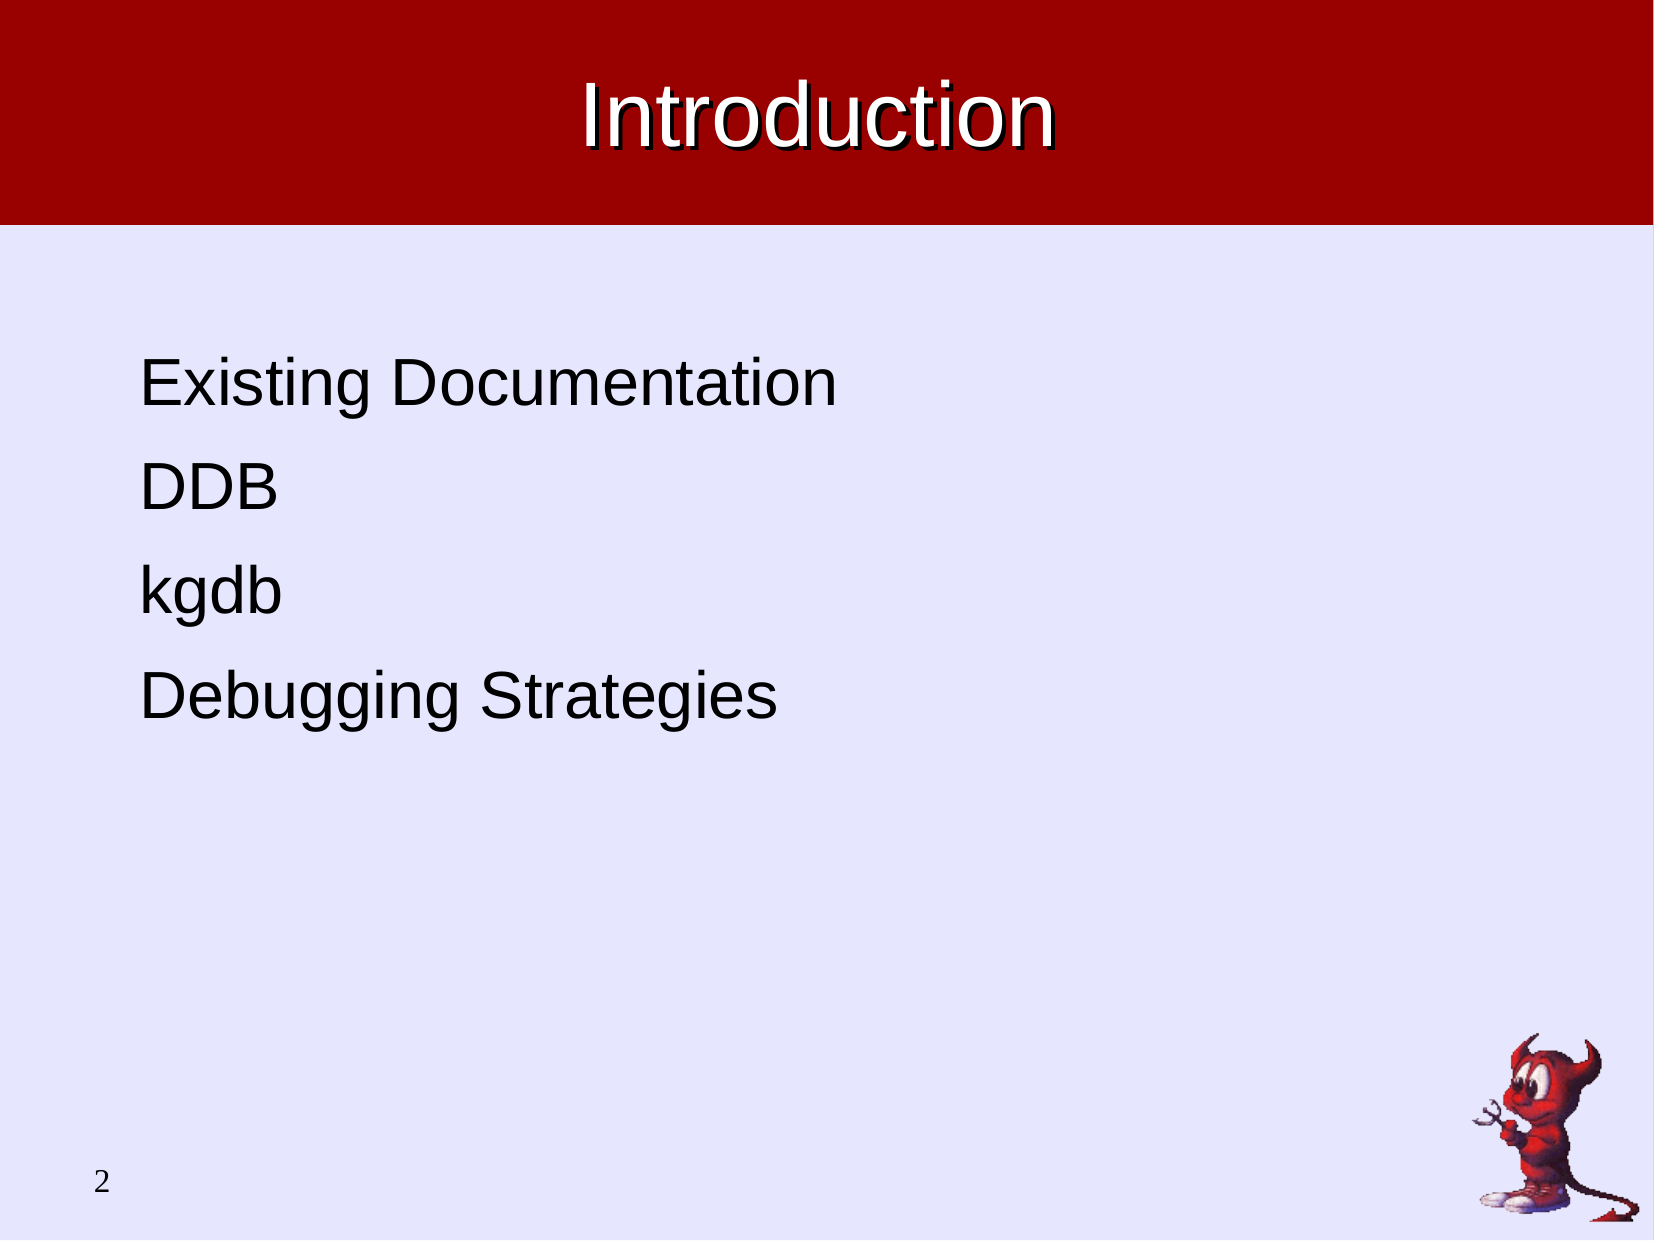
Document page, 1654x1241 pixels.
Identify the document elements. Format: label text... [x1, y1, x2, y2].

list Existing Documentation DDB kgdb Debugging Strategies [121, 344, 1534, 1127]
title Introduction [112, 11, 1525, 219]
picture [1464, 1030, 1643, 1227]
